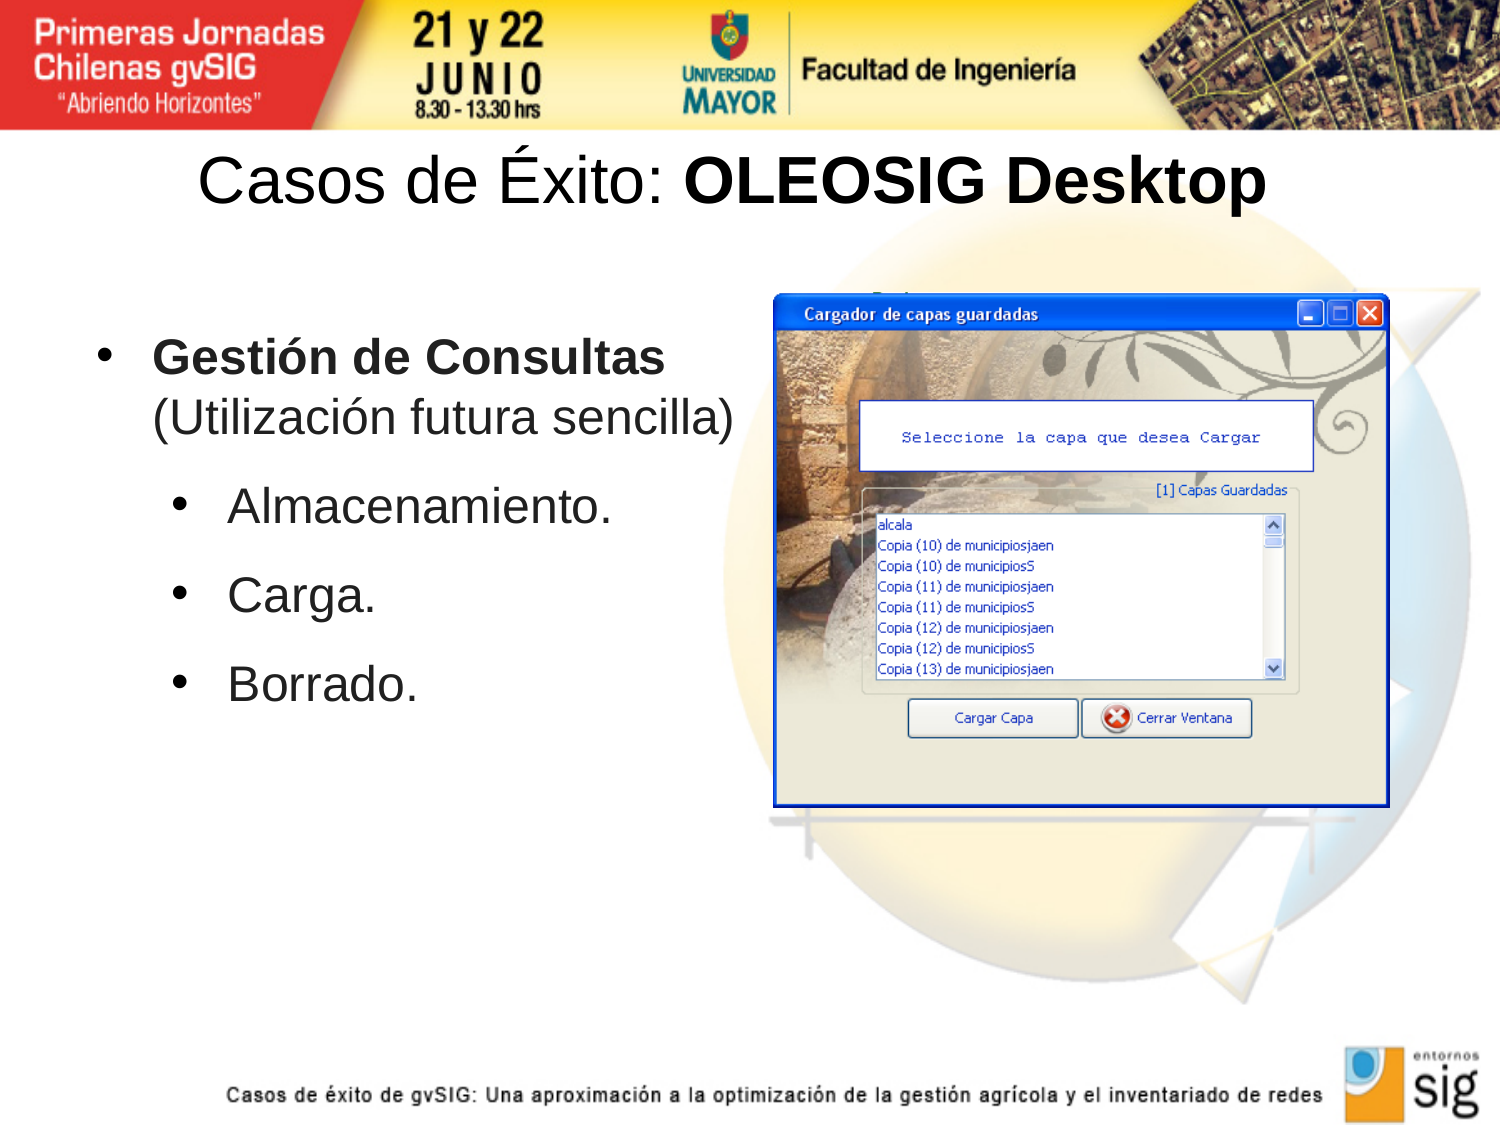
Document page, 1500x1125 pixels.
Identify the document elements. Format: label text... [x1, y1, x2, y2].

picture [0, 0, 1500, 1125]
title Casos de Éxito: OLEOSIG Desktop [58, 93, 1409, 261]
list Gestión de Consultas (Utilización futura sencilla) Almacenamiento. Carga. Borrado. [82, 316, 758, 805]
